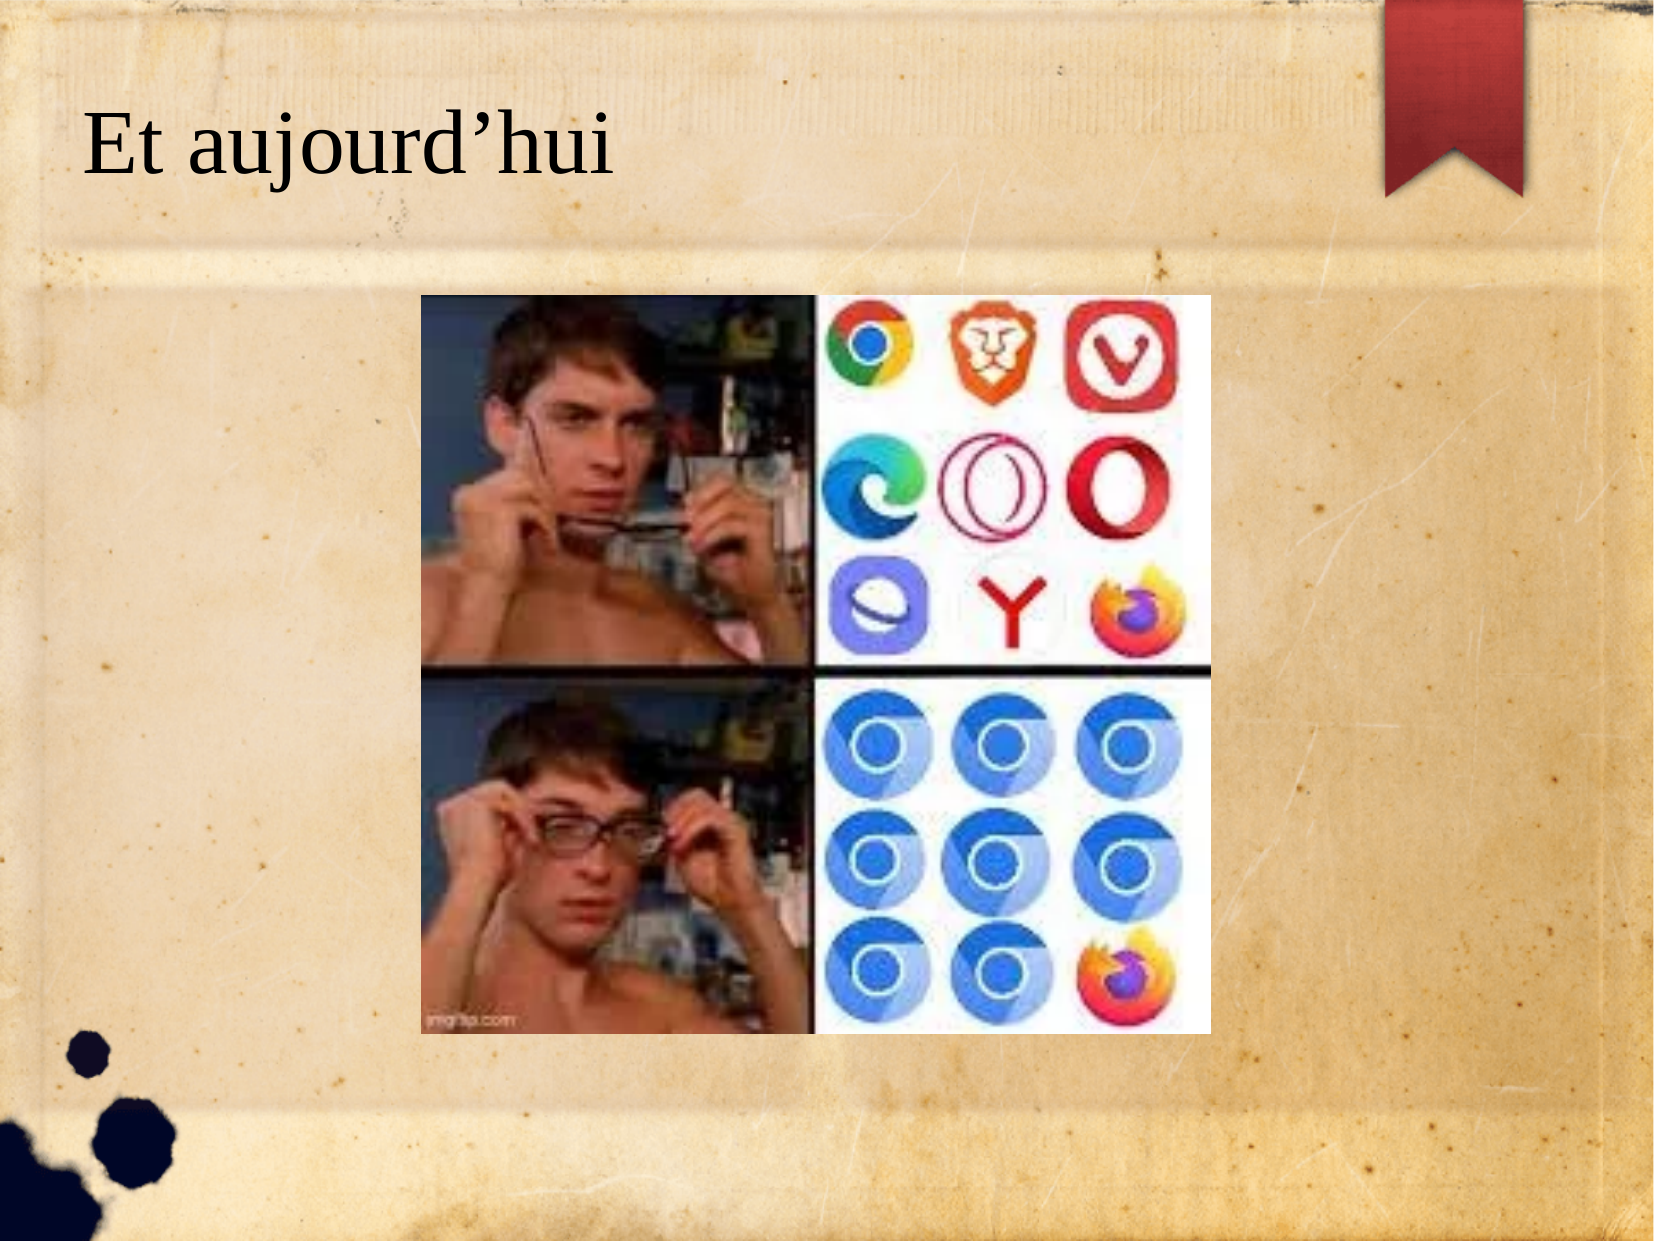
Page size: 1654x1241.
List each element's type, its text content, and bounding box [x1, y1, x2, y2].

picture [0, 0, 1654, 1241]
title Et aujourd’hui [82, 49, 1347, 237]
